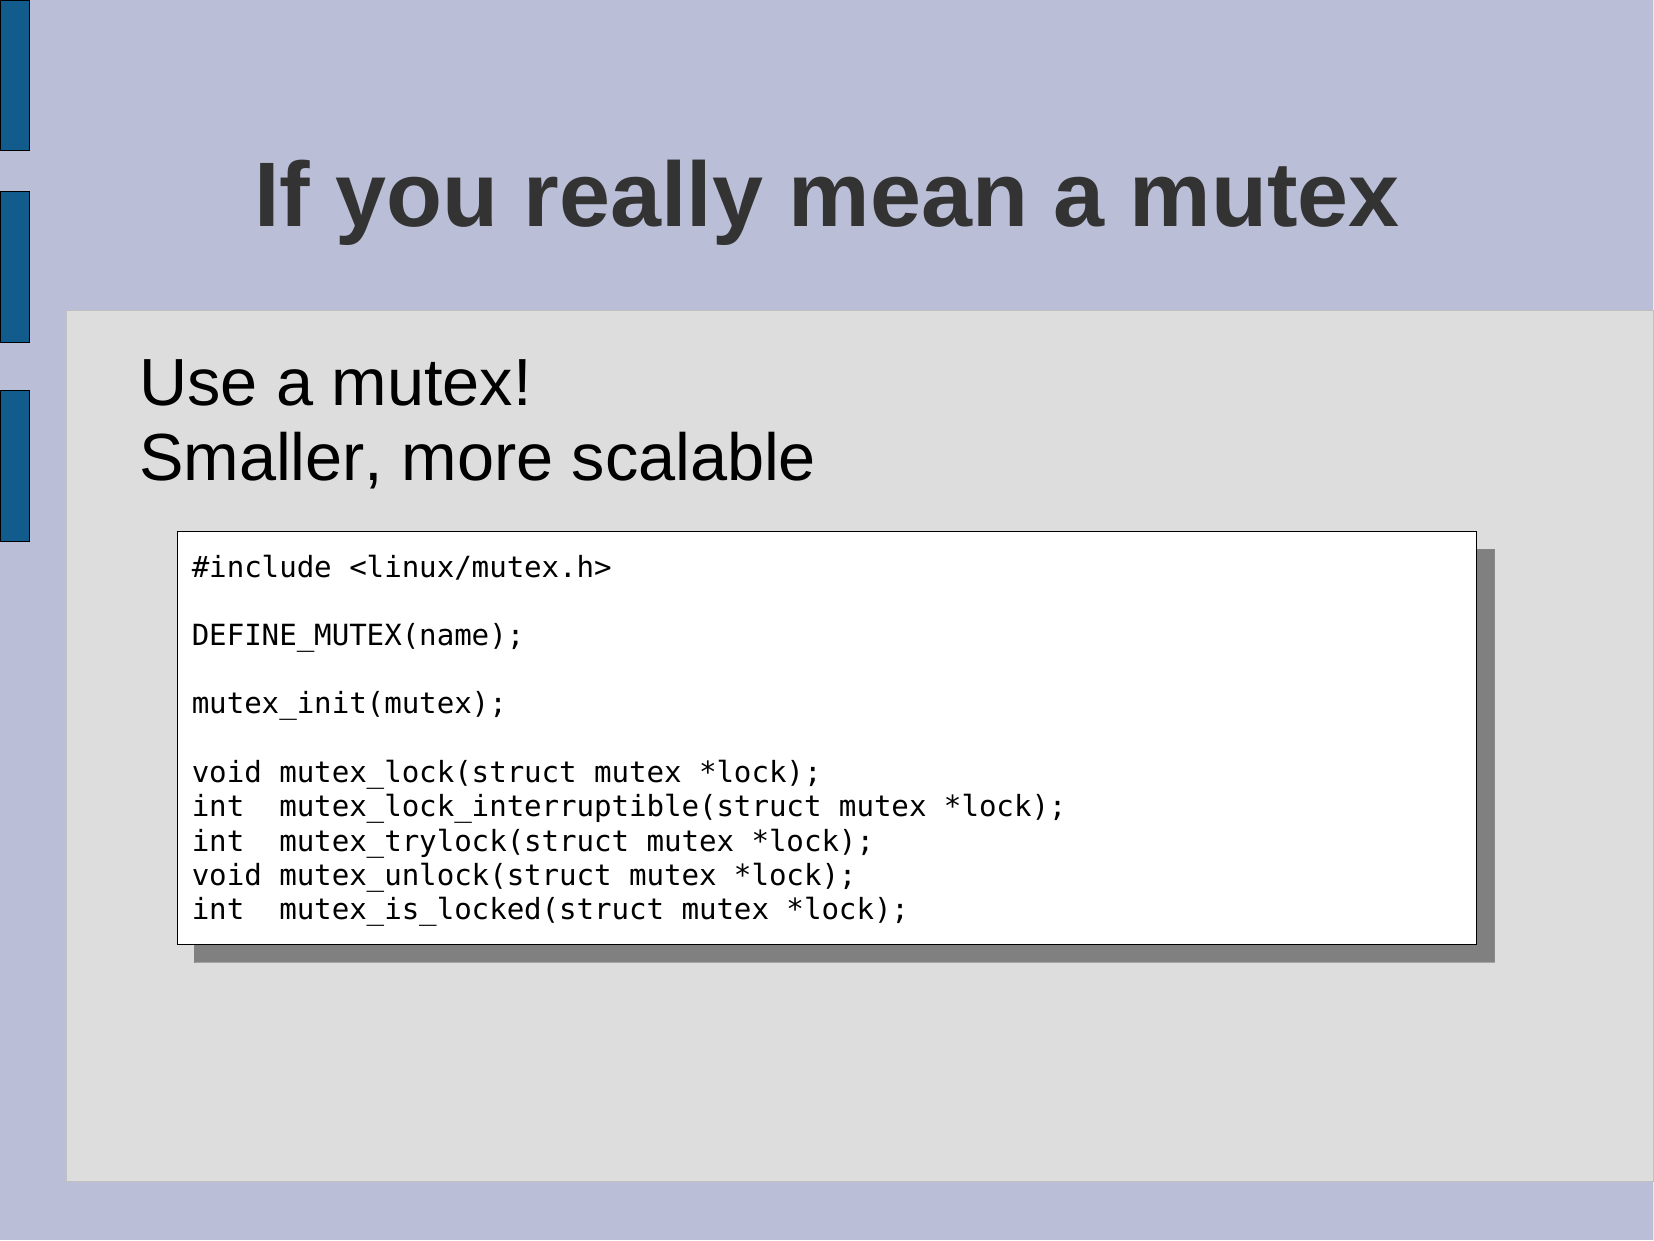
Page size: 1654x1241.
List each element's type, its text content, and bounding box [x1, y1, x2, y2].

title If you really mean a mutex [121, 98, 1534, 291]
text_box #include <linux/mutex.h> DEFINE_MUTEX(name); mutex_init(mutex); void mutex_lock(struct mutex *lock); int mutex_lock_interruptible(struct mutex *lock); int mutex_trylock(struct mutex *lock); void mutex_unlock(struct mutex *lock); int mutex_is_locked(struct mutex *lock); [177, 531, 1477, 945]
list Use a mutex! Smaller, more scalable [121, 344, 1534, 502]
